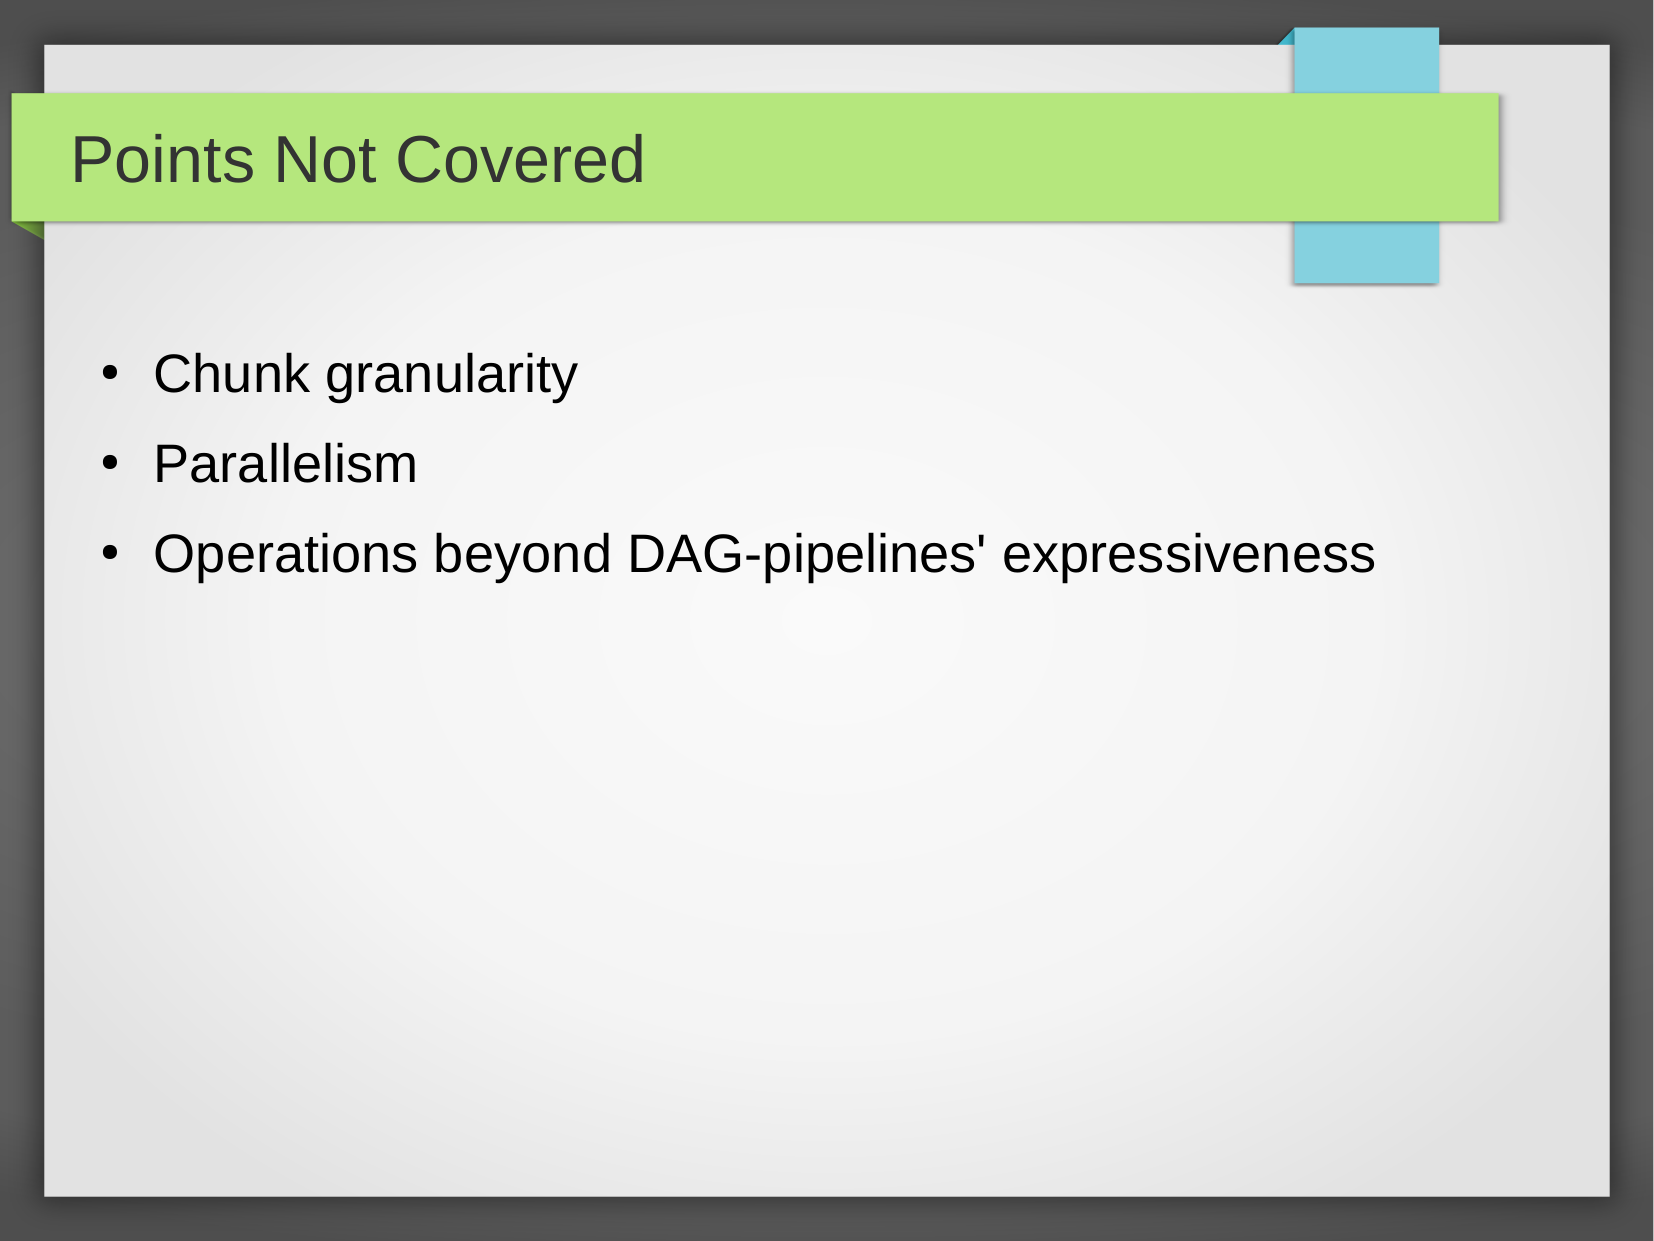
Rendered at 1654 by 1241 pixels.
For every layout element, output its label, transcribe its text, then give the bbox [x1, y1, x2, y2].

title Points Not Covered [70, 106, 1229, 213]
list Chunk granularity Parallelism Operations beyond DAG-pipelines' expressiveness [82, 343, 1538, 1063]
picture [0, 0, 1654, 1241]
